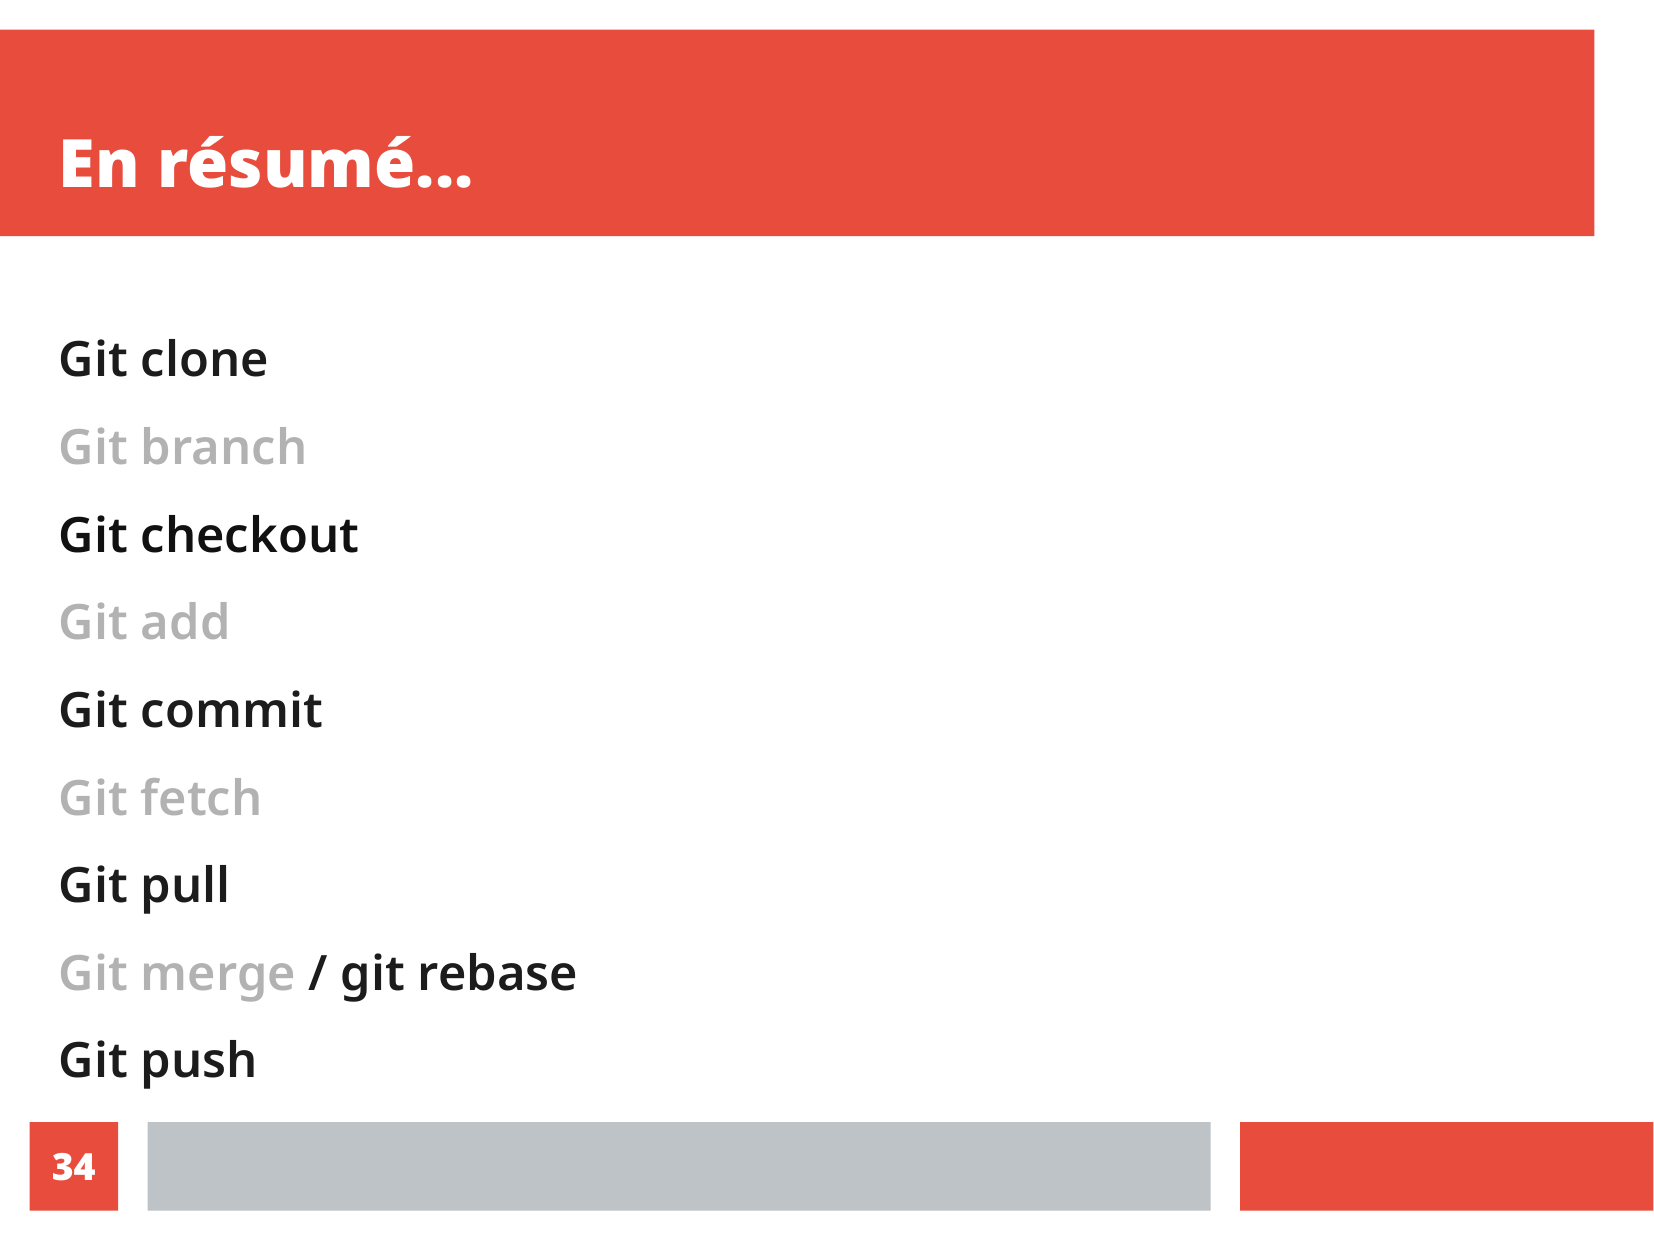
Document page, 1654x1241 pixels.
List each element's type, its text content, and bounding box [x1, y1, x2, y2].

title En résumé... [59, 59, 1595, 207]
list Git clone Git branch Git checkout Git add Git commit Git fetch Git pull Git merge / git rebase Git push [59, 324, 1565, 1093]
